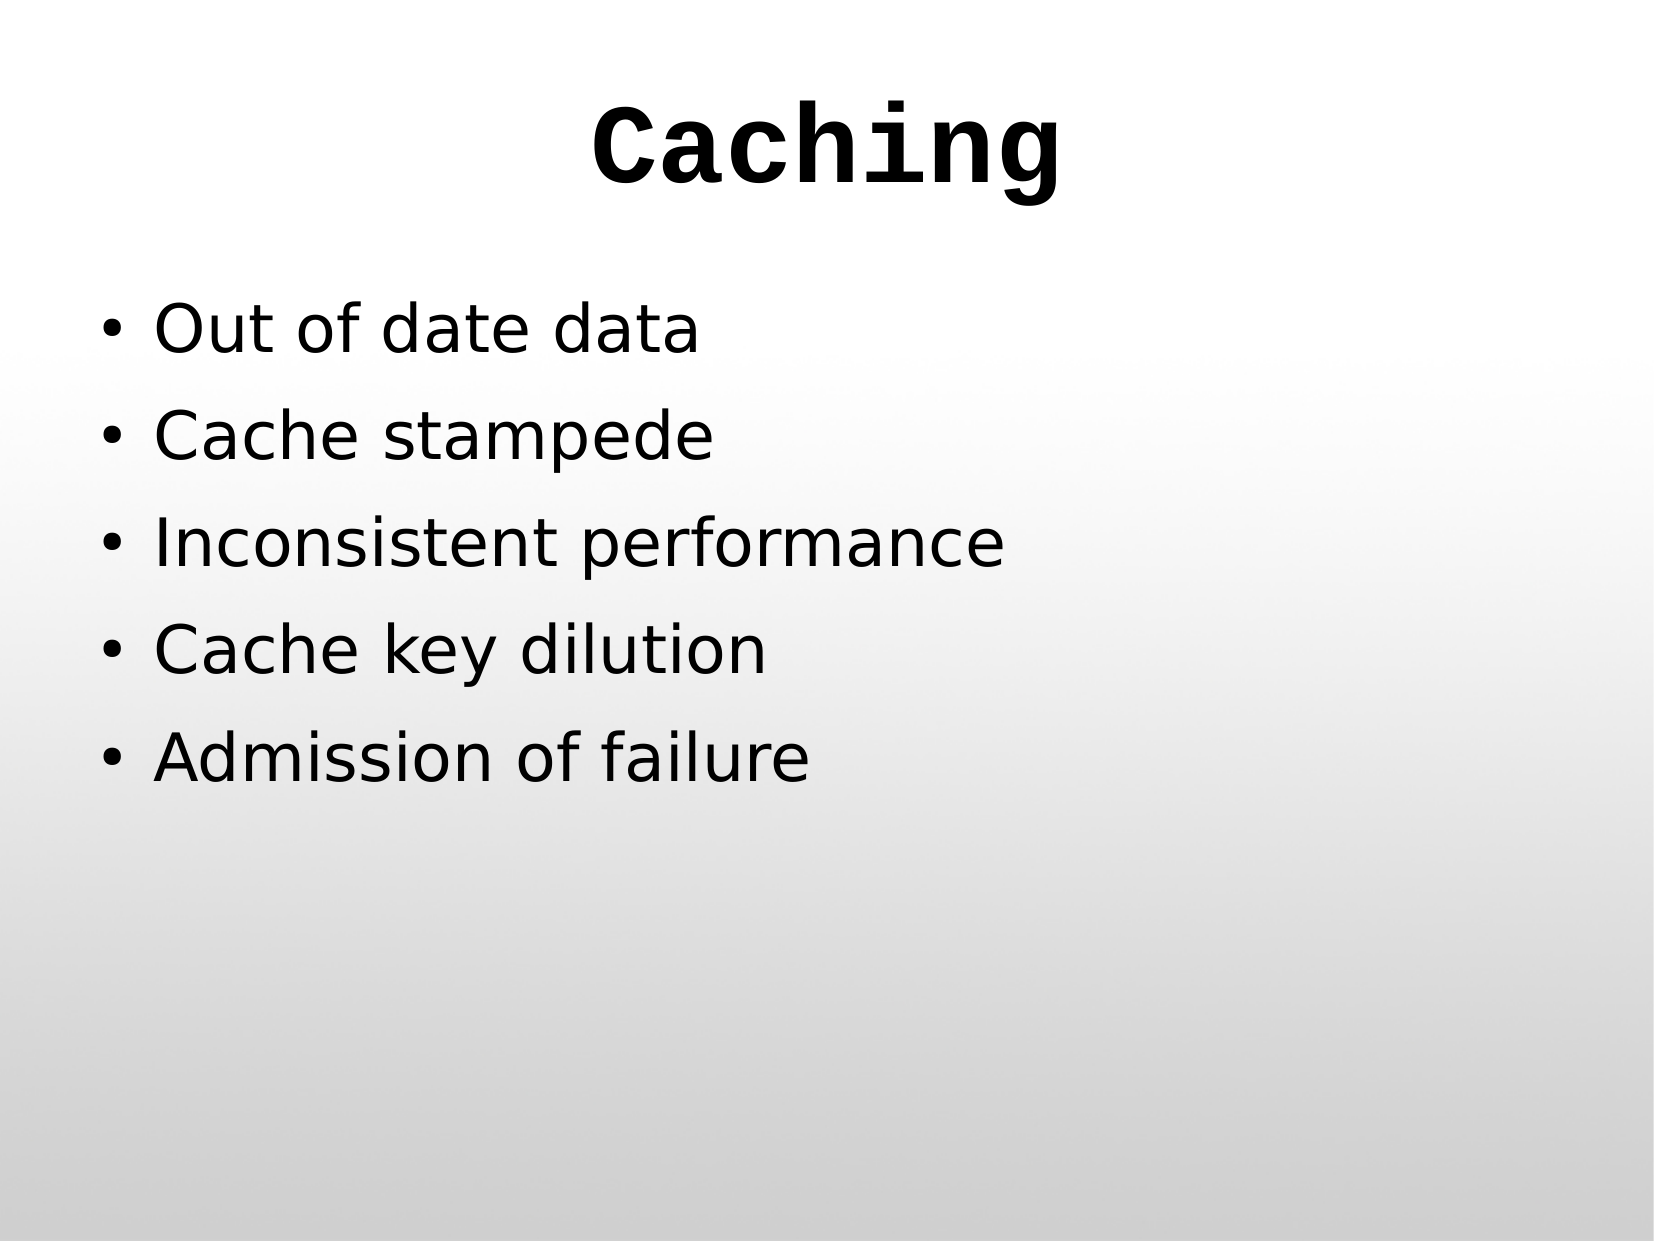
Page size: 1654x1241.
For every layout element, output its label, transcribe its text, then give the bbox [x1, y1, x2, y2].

picture [0, 0, 1654, 1241]
list Out of date data Cache stampede Inconsistent performance Cache key dilution Admission of failure [82, 290, 1571, 1010]
title Caching [82, 49, 1571, 257]
